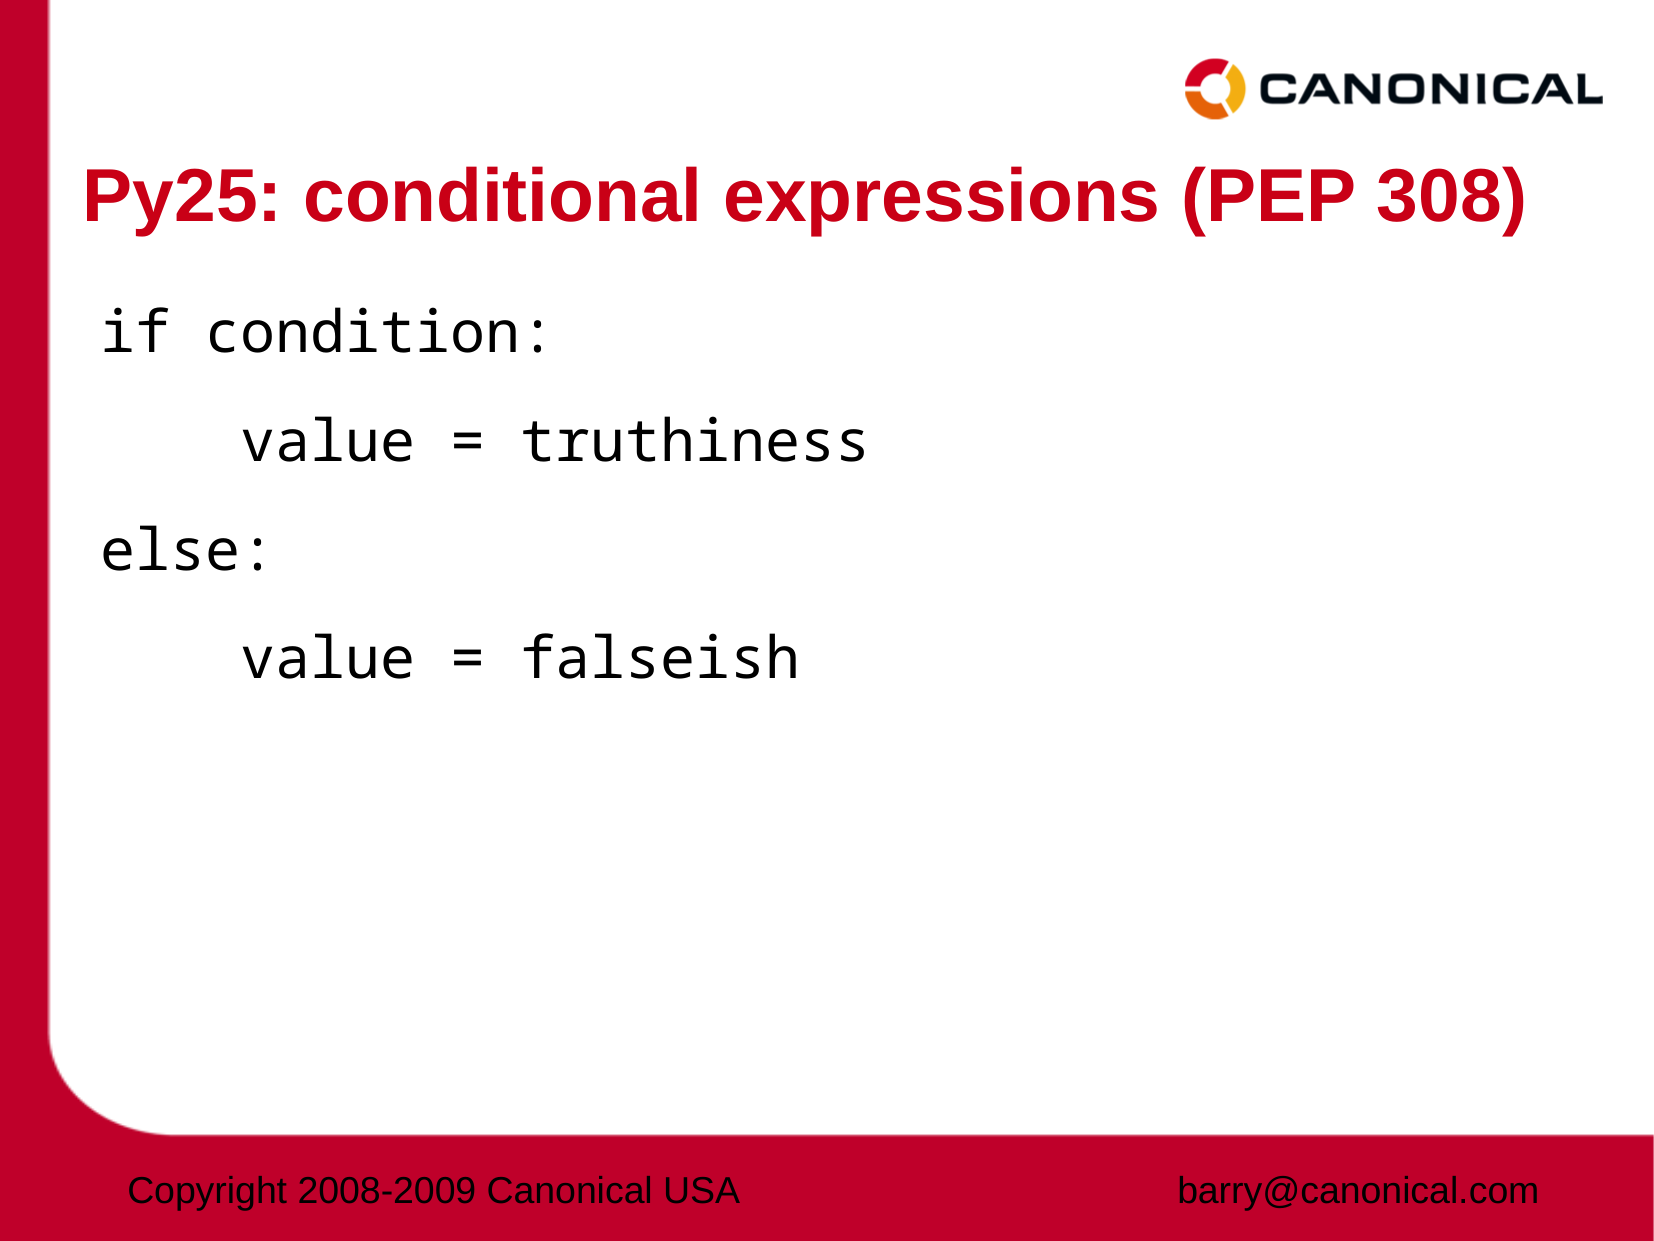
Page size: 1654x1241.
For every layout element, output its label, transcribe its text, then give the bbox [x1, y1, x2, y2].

picture [0, 0, 1654, 1241]
list if condition: value = truthiness else: value = falseish [82, 290, 1571, 1094]
title Py25: conditional expressions (PEP 308) [82, 104, 1571, 287]
